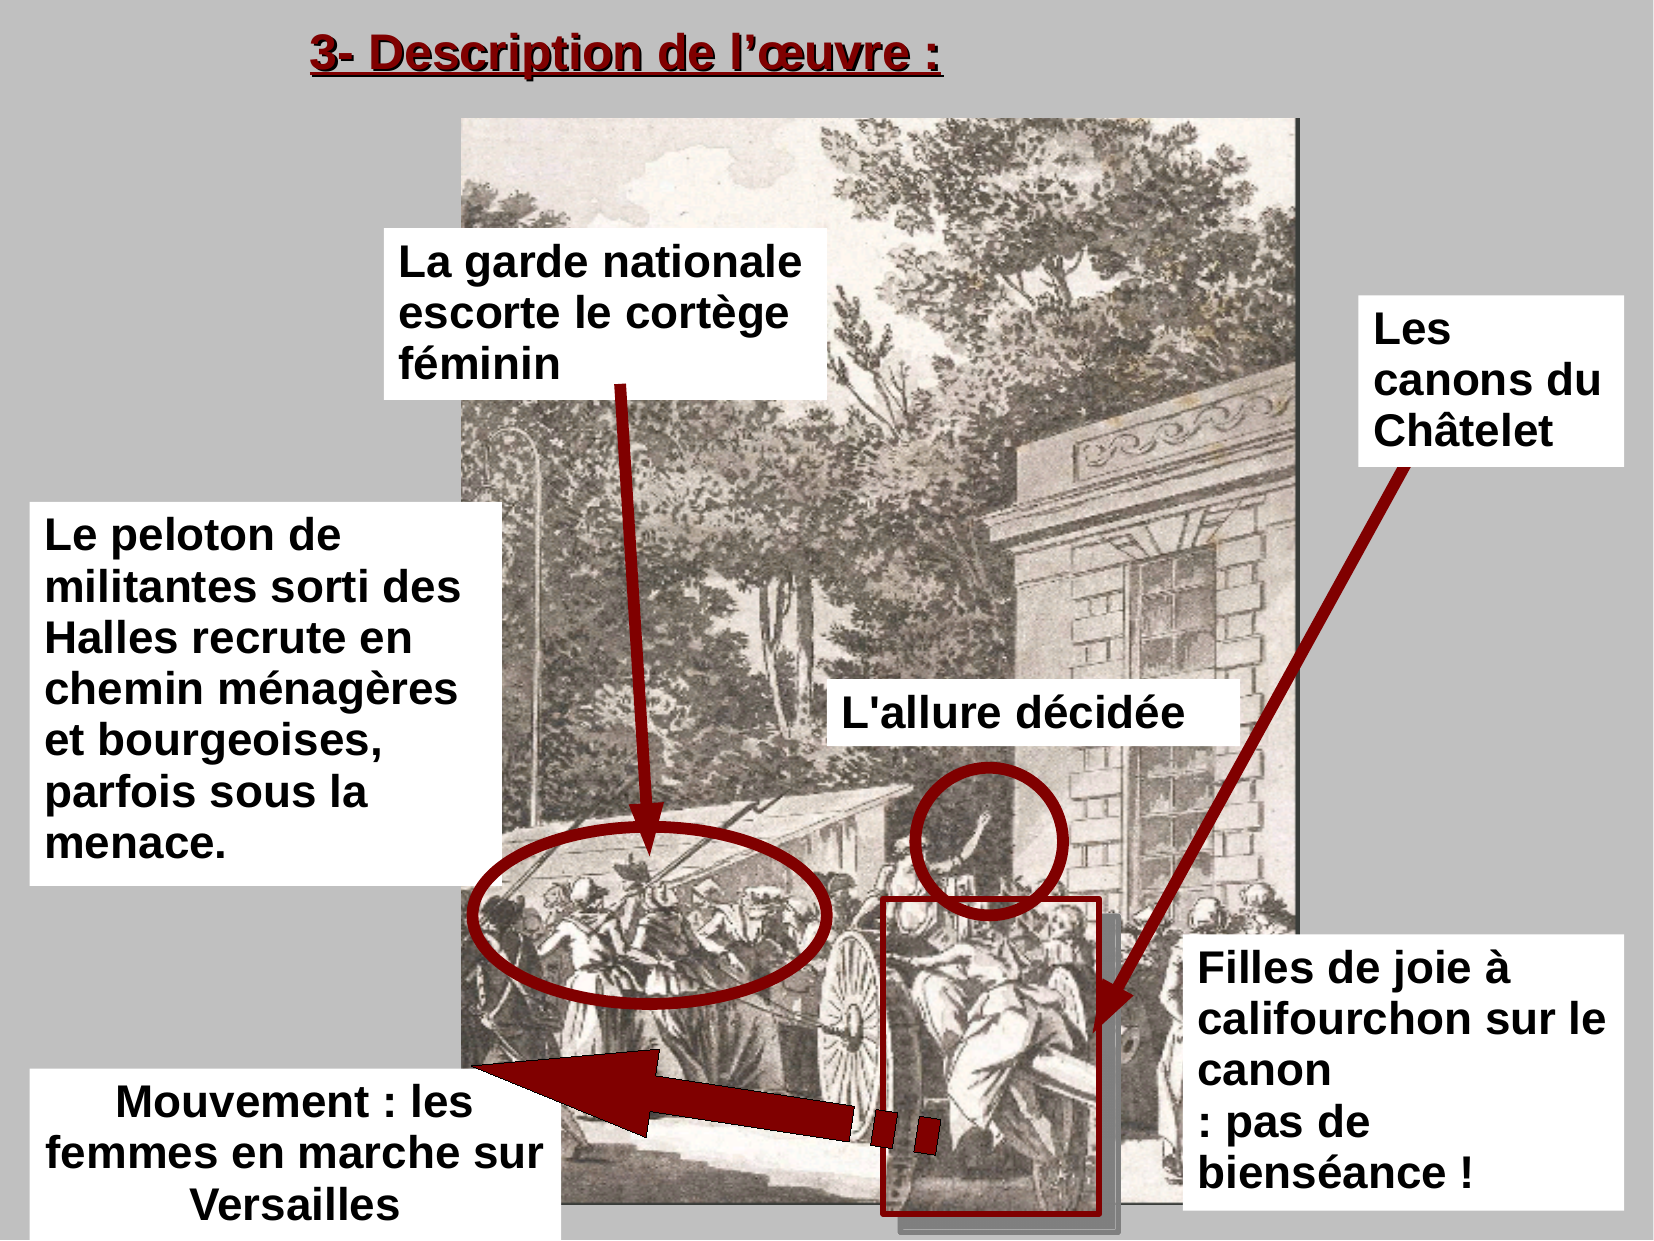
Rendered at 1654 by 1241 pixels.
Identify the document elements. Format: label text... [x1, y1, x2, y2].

picture [461, 118, 1300, 1205]
picture [479, 833, 820, 998]
text_box 3- Description de l’œuvre : [295, 16, 1359, 89]
text_box [870, 1109, 898, 1149]
text_box L'allure décidée [826, 679, 1241, 747]
text_box Les canons du Châtelet [1358, 295, 1625, 467]
text_box [913, 1116, 941, 1156]
text_box Mouvement : les femmes en marche sur Versailles [29, 1068, 562, 1241]
text_box Filles de joie à califourchon sur le canon : pas de bienséance ! [1182, 934, 1625, 1211]
text_box [471, 1049, 855, 1142]
picture [922, 774, 1057, 896]
picture [959, 901, 1020, 909]
picture [885, 901, 1097, 1211]
text_box La garde nationale escorte le cortège féminin [383, 228, 827, 400]
text_box Le peloton de militantes sorti des Halles recrute en chemin ménagères et bourgeoises, parfois sous la menace. [29, 501, 502, 886]
